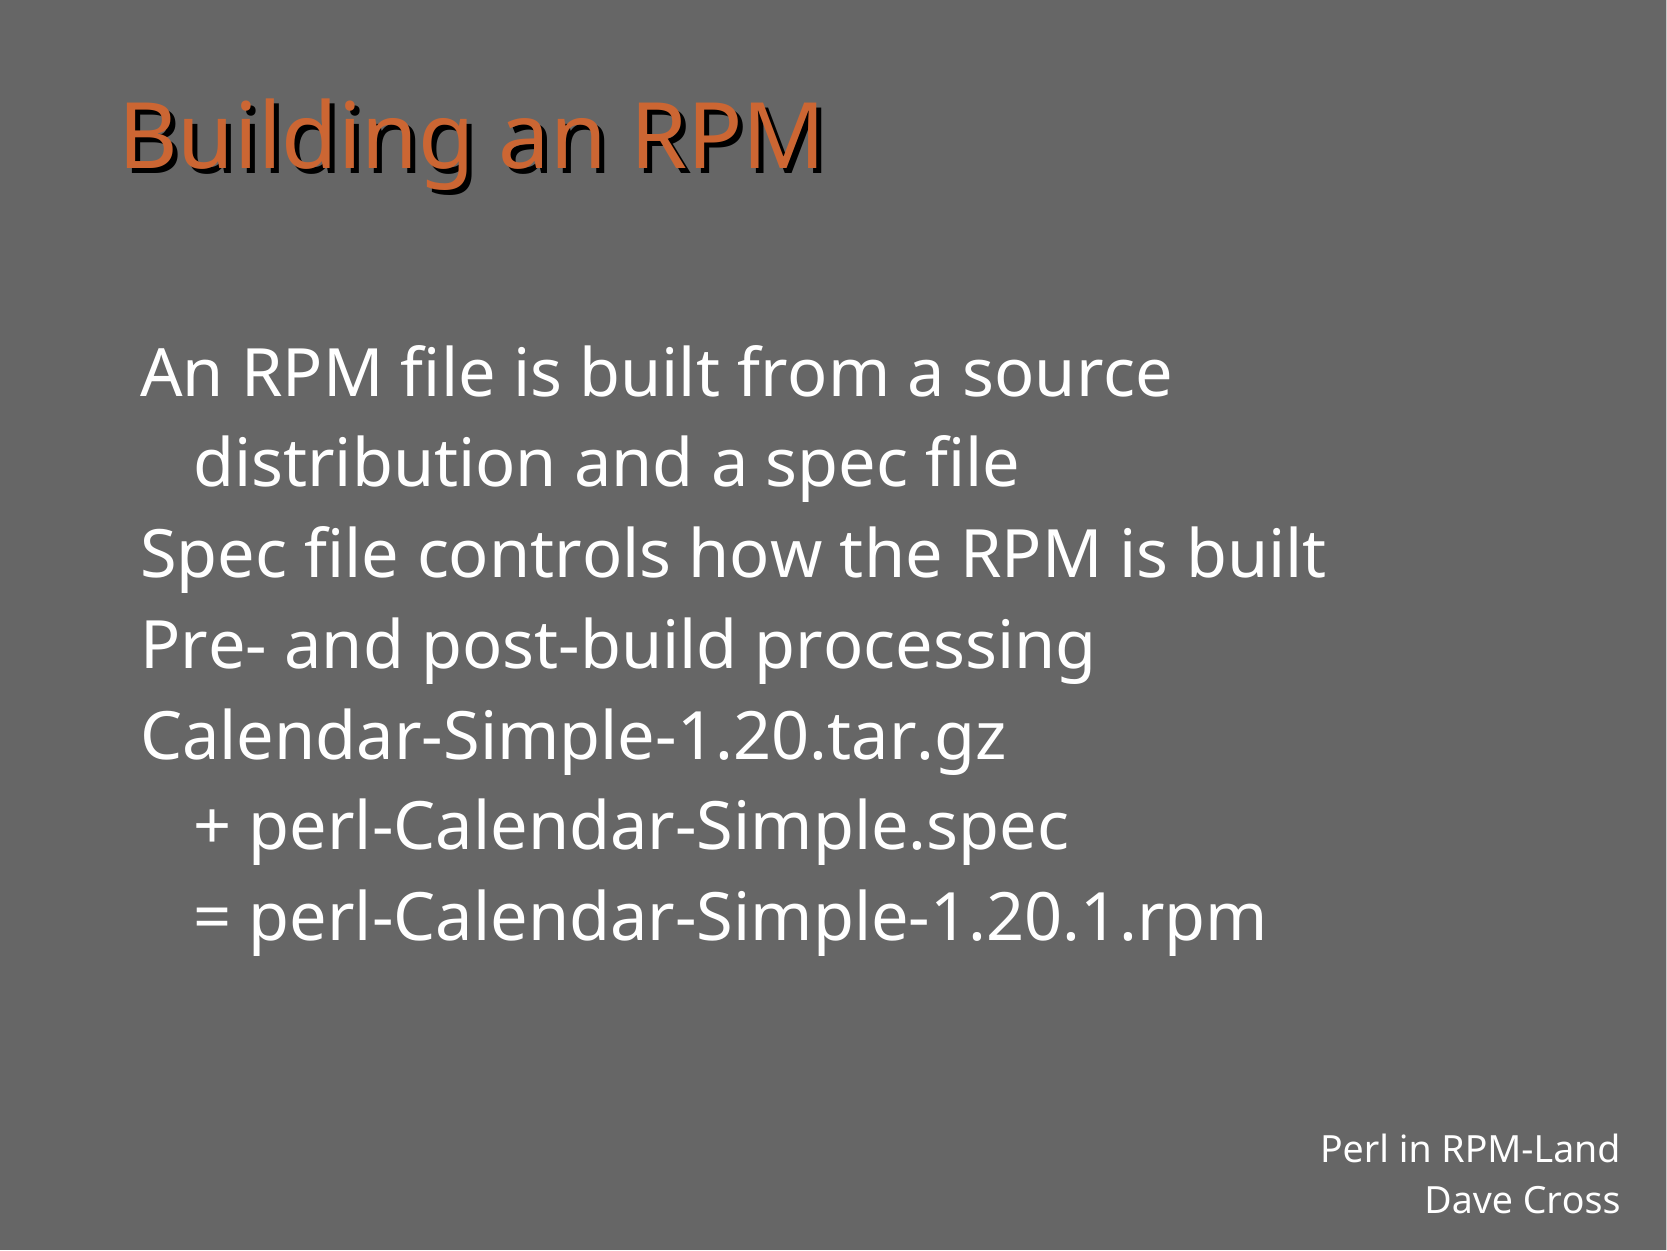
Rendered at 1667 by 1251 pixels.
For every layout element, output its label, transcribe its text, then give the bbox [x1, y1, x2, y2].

list An RPM file is built from a source distribution and a spec file Spec file controls how the RPM is built Pre- and post-build processing Calendar-Simple-1.20.tar.gz + perl-Calendar-Simple.spec = perl-Calendar-Simple-1.20.1.rpm [122, 324, 1546, 1123]
title Building an RPM [118, 59, 1542, 207]
